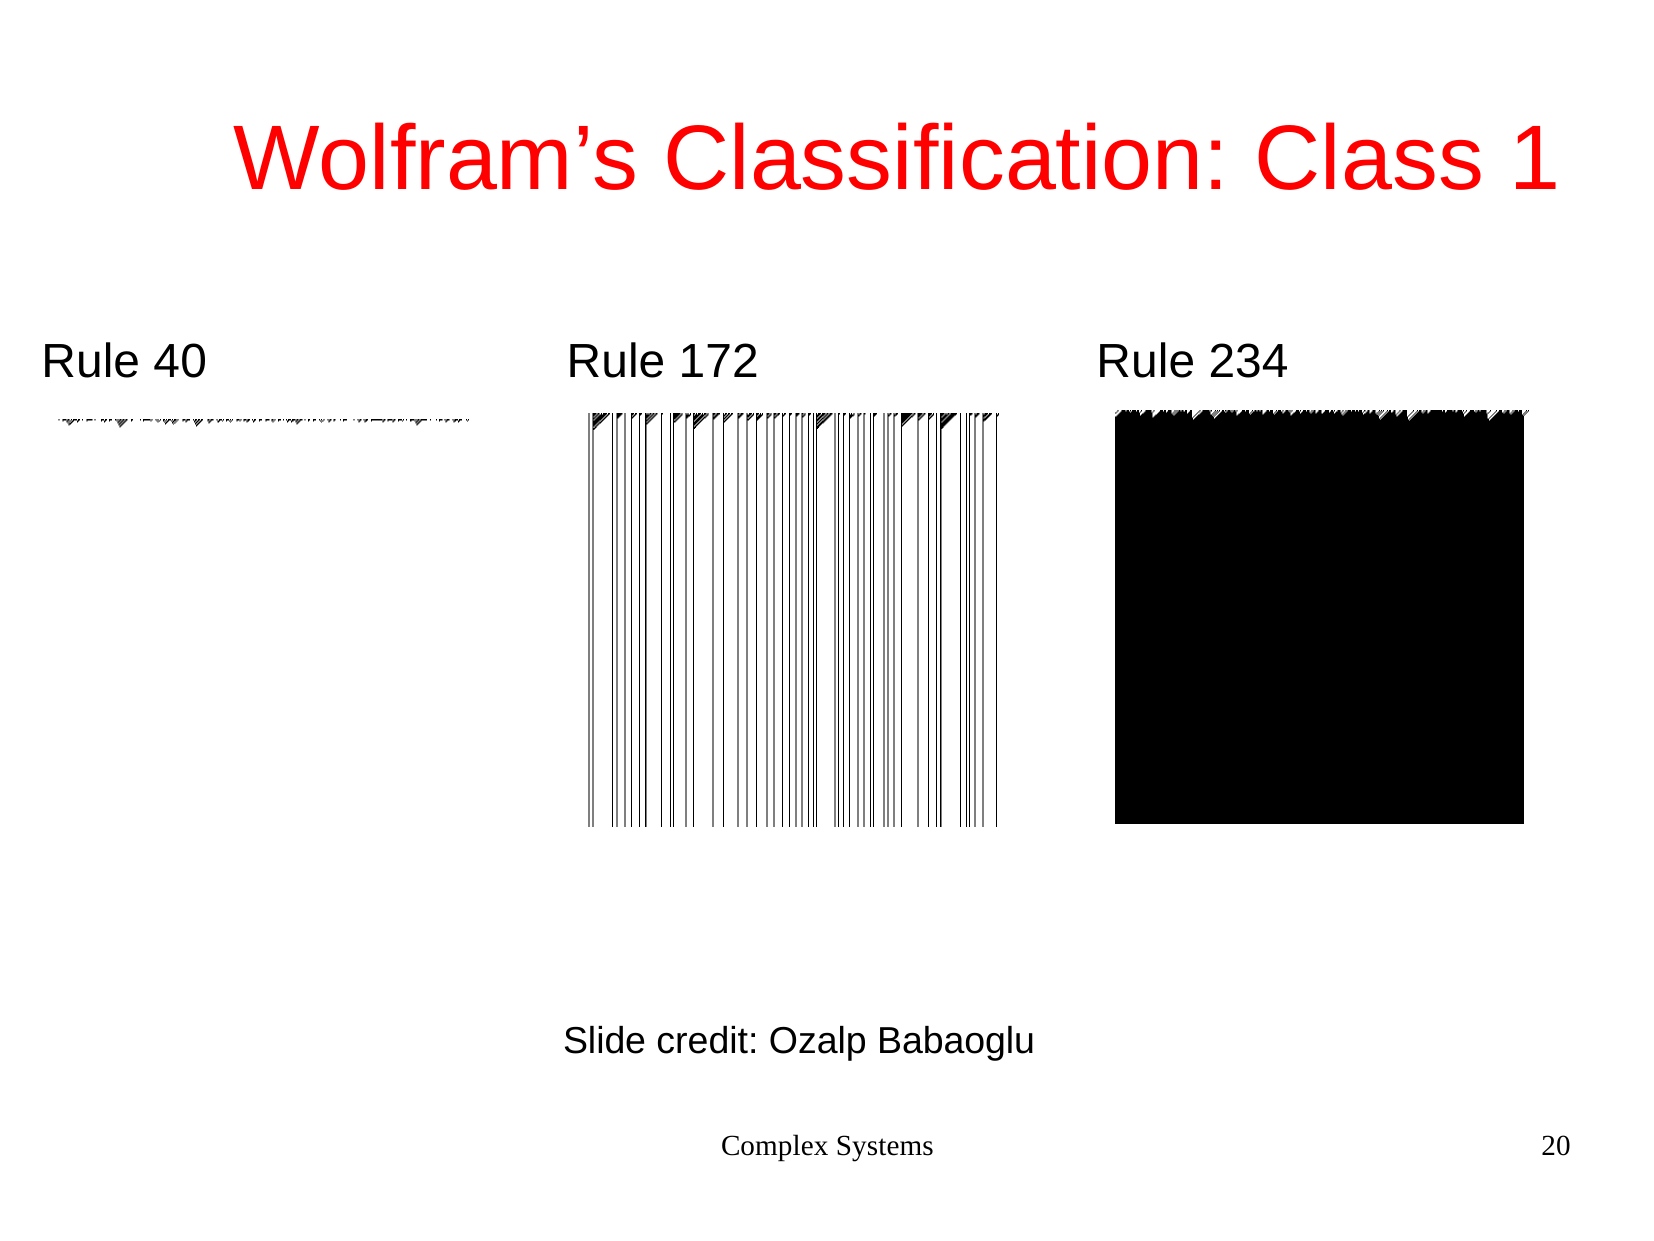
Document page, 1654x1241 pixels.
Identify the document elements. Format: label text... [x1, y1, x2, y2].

picture [586, 413, 1000, 827]
text_box Slide credit: Ozalp Babaoglu [548, 1012, 1051, 1070]
title Wolfram’s Classification: Class 1 [82, 49, 1571, 257]
text_box Rule 40 [41, 329, 208, 387]
picture [1115, 410, 1530, 824]
text_box Rule 234 [1096, 329, 1289, 387]
text_box Rule 172 [566, 329, 760, 387]
picture [56, 419, 470, 834]
